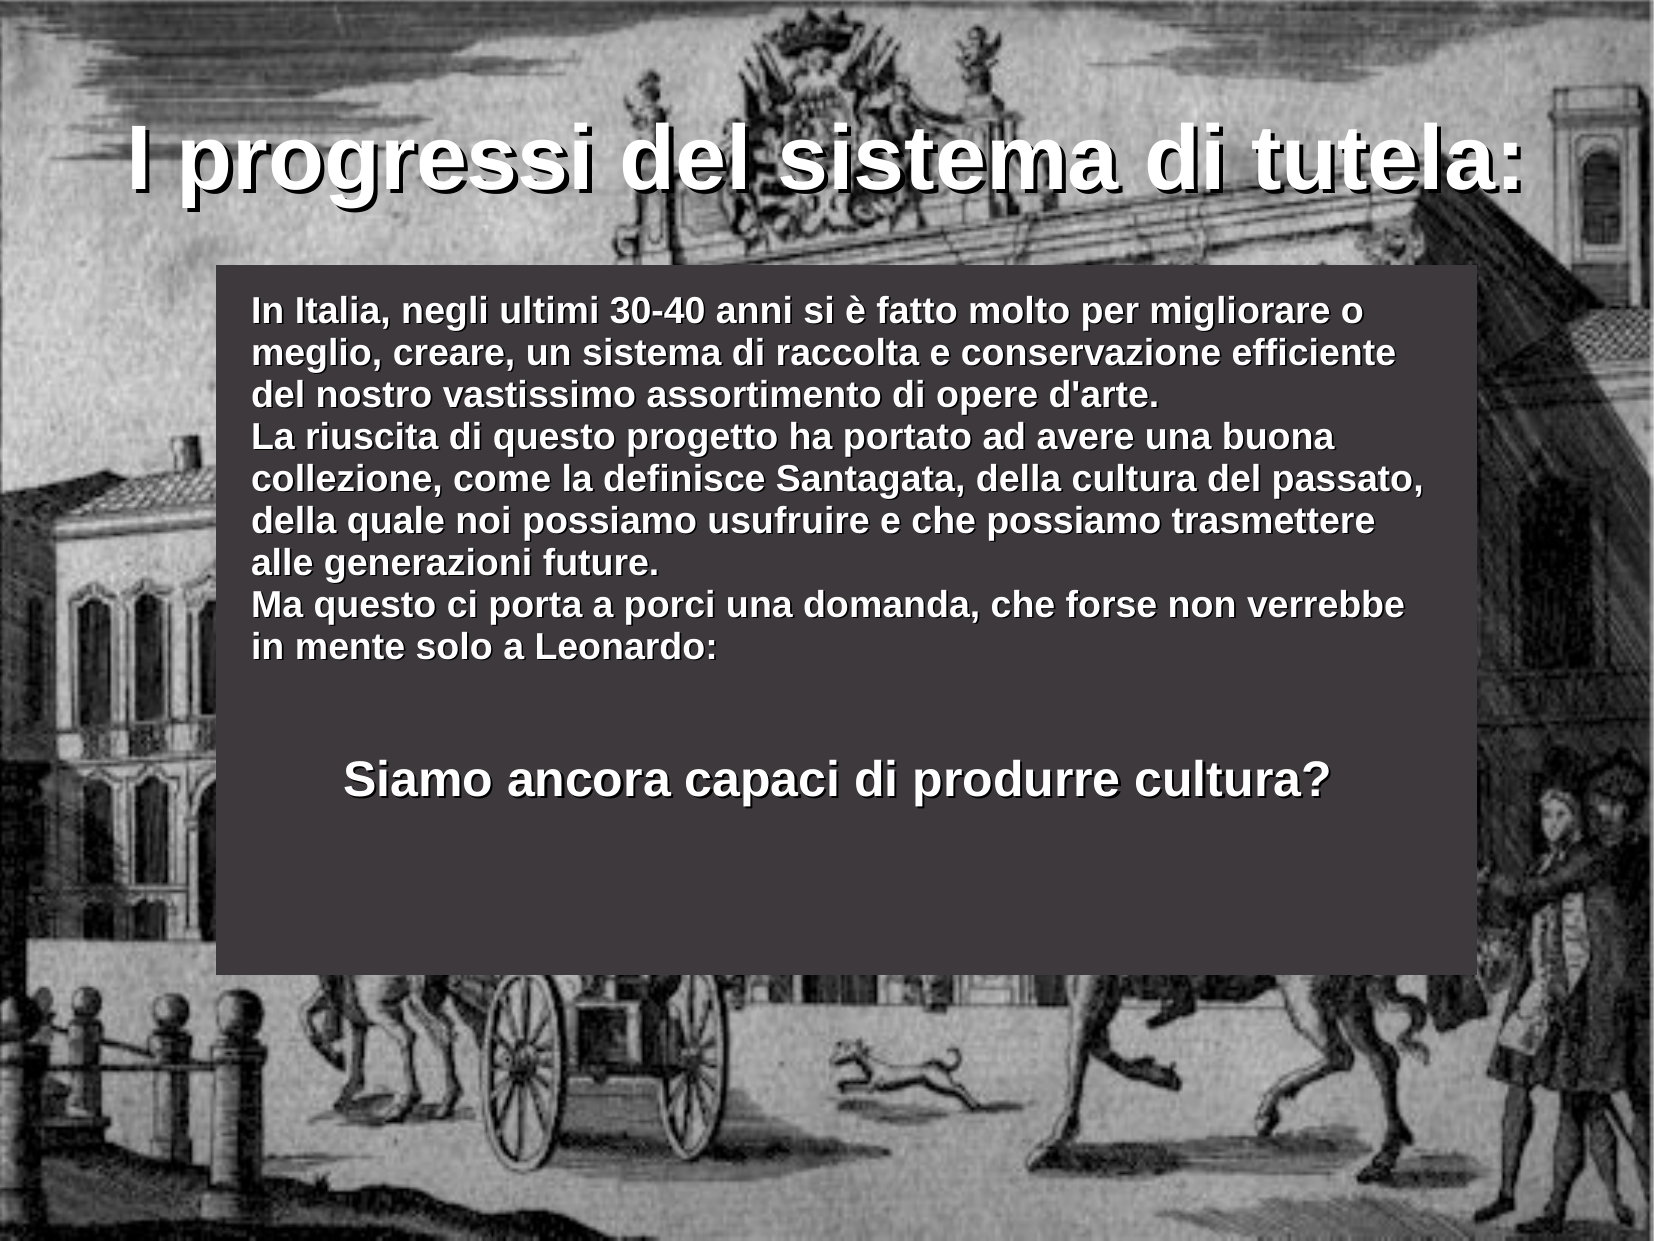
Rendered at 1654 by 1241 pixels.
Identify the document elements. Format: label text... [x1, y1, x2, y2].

picture [216, 265, 1477, 975]
title I progressi del sistema di tutela: [82, 49, 1571, 257]
text_box In Italia, negli ultimi 30-40 anni si è fatto molto per migliorare o meglio, creare, un sistema di raccolta e conservazione efficiente del nostro vastissimo assortimento di opere d'arte. La riuscita di questo progetto ha portato ad avere una buona collezione, come la definisce Santagata, della cultura del passato, della quale noi possiamo usufruire e che possiamo trasmettere alle generazioni future. Ma questo ci porta a porci una domanda, che forse non verrebbe in mente solo a Leonardo: Siamo ancora capaci di produrre cultura? [236, 281, 1447, 827]
